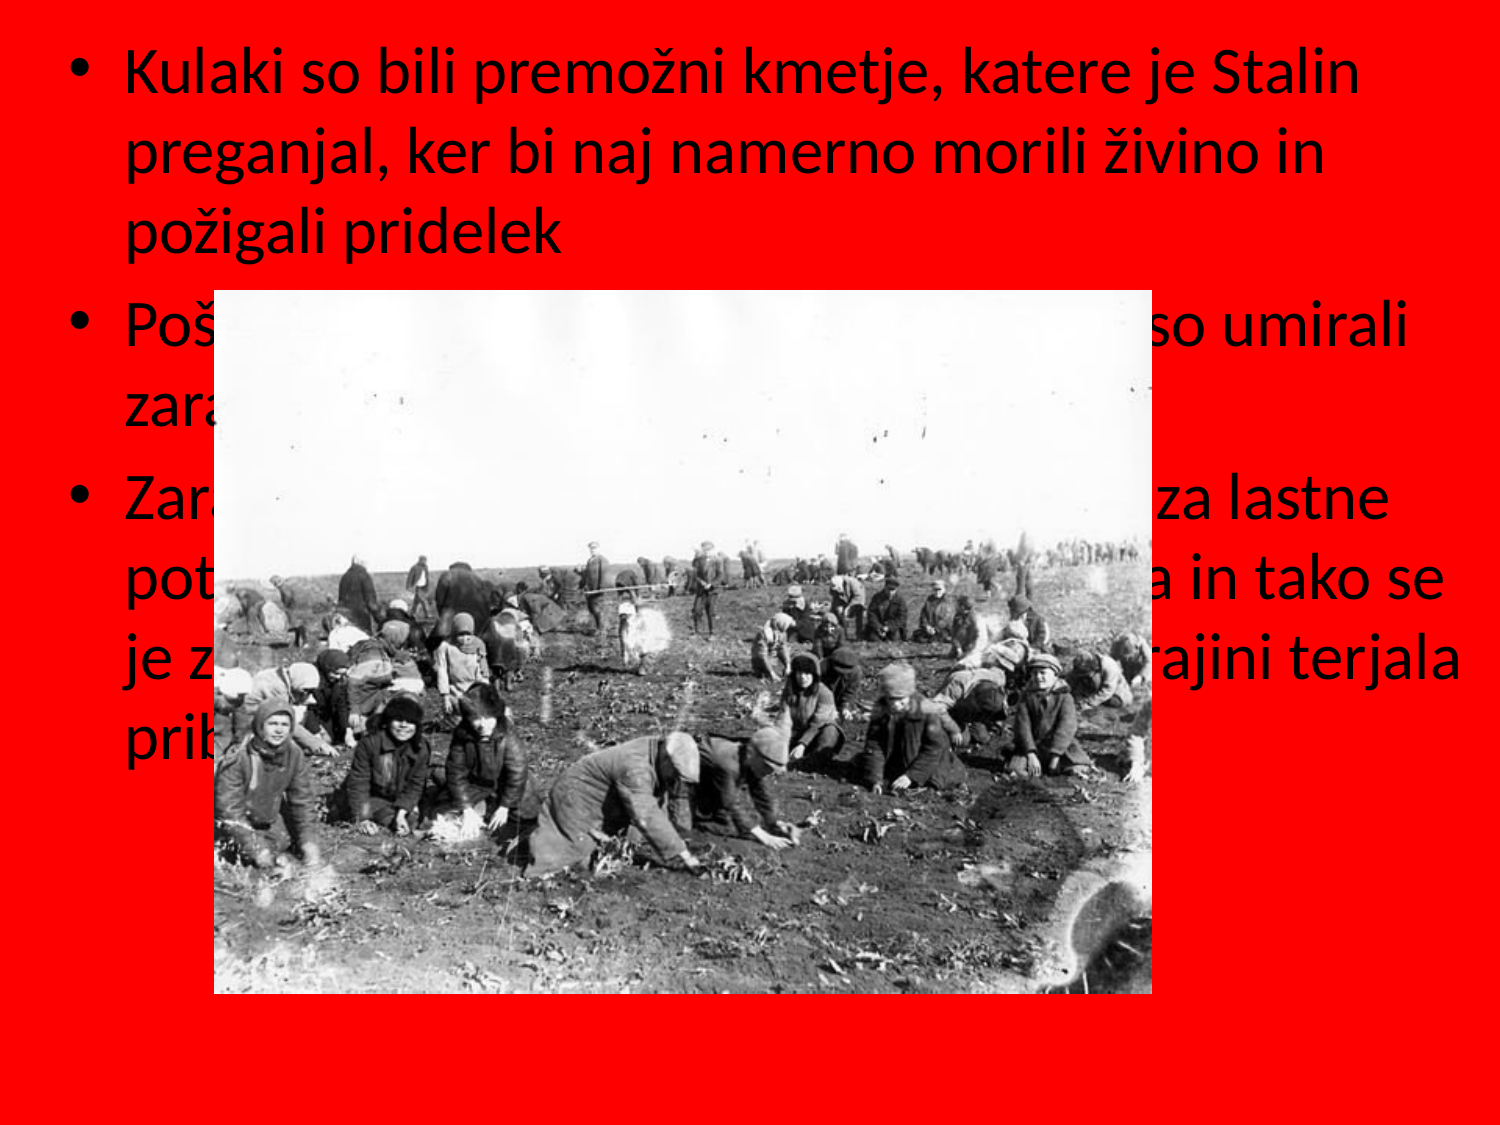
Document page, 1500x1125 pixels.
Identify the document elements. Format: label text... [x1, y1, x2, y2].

list Kulaki so bili premožni kmetje, katere je Stalin preganjal, ker bi naj namerno morili živino in požigali pridelek Pošiljal jih je v delovna taborišča, kjer so umirali zaradi slabih pogojev Zaradi tega so se upirali in gojili hrano za lastne potrebe. Ta jim je bila za kazen odvzeta in tako se je začela velika lakota, ki je samo v Ukrajini terjala približno 5-8 milijonov žrtev [53, 19, 1483, 1083]
picture [214, 290, 1152, 994]
